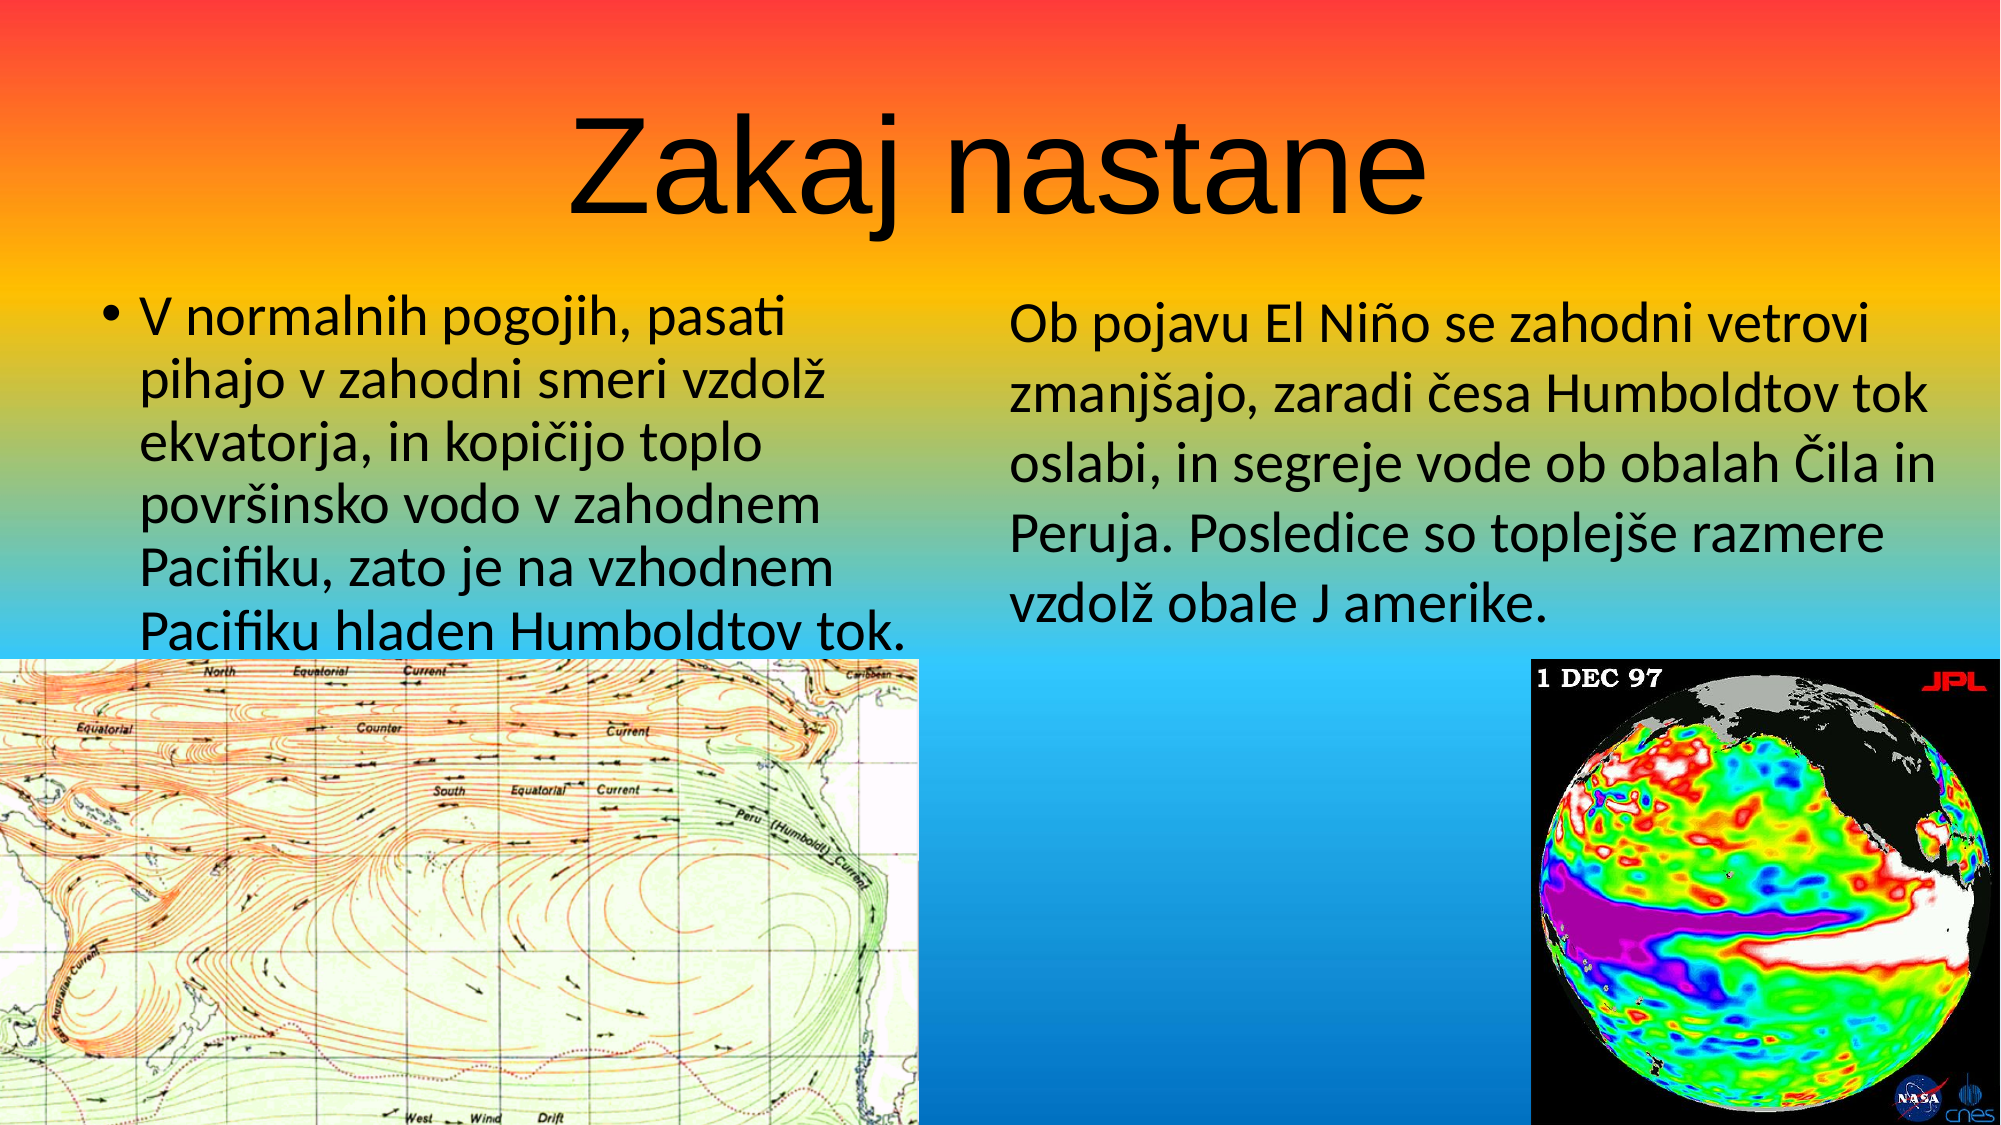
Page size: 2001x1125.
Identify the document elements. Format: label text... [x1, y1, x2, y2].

picture [0, 0, 2001, 1125]
title Zakaj nastane [137, 59, 1863, 278]
text_box Ob pojavu El Niño se zahodni vetrovi zmanjšajo, zaradi česa Humboldtov tok oslabi, in segreje vode ob obalah Čila in Peruja. Posledice so toplejše razmere vzdolž obale J amerike. [994, 277, 2000, 712]
list V normalnih pogojih, pasati pihajo v zahodni smeri vzdolž ekvatorja, in kopičijo toplo površinsko vodo v zahodnem Pacifiku, zato je na vzhodnem Pacifiku hladen Humboldtov tok. [86, 277, 944, 1042]
